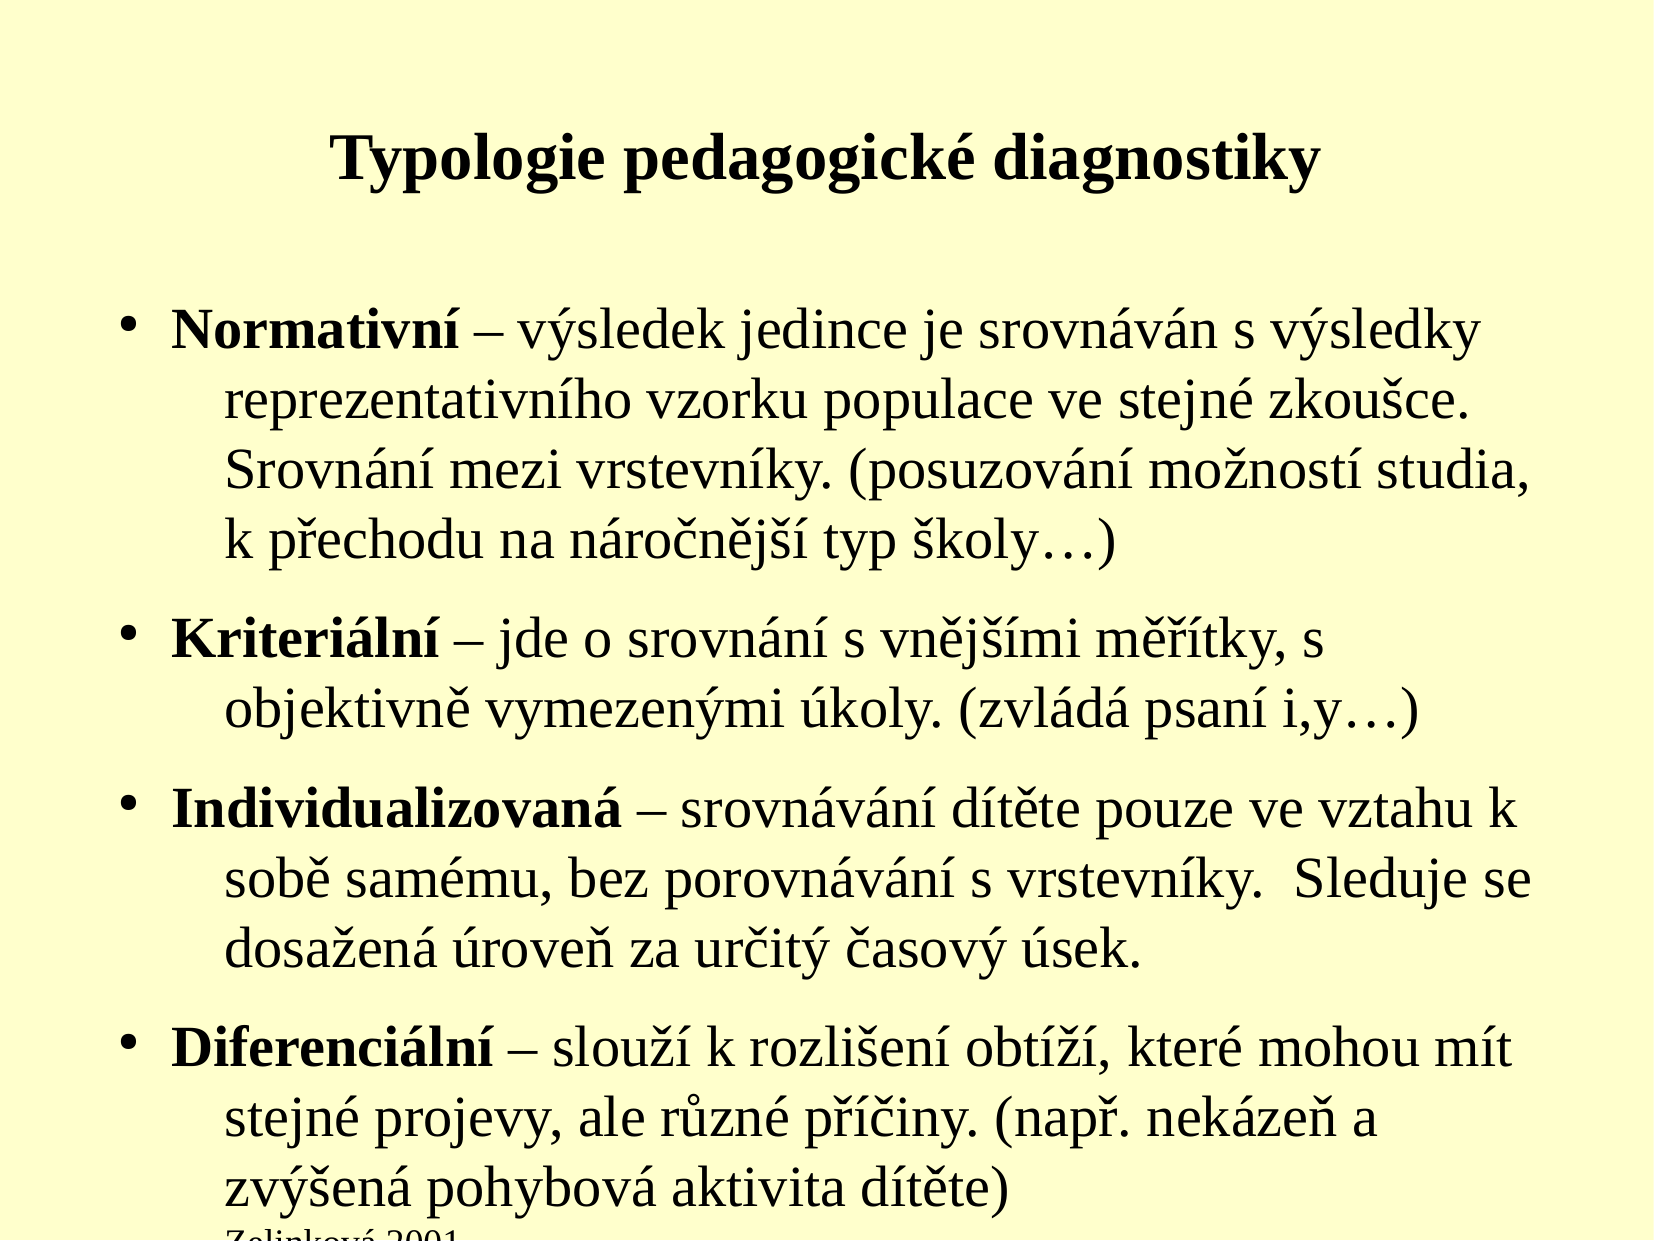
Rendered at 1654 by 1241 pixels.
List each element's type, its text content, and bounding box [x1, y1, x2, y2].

list Normativní – výsledek jedince je srovnáván s výsledky reprezentativního vzorku populace ve stejné zkoušce. Srovnání mezi vrstevníky. (posuzování možností studia, k přechodu na náročnější typ školy…) Kriteriální – jde o srovnání s vnějšími měřítky, s objektivně vymezenými úkoly. (zvládá psaní i,y…) Individualizovaná – srovnávání dítěte pouze ve vztahu k sobě samému, bez porovnávání s vrstevníky. Sleduje se dosažená úroveň za určitý časový úsek. Diferenciální – slouží k rozlišení obtíží, které mohou mít stejné projevy, ale různé příčiny. (např. nekázeň a zvýšená pohybová aktivita dítěte) Zelinková 2001 [82, 290, 1571, 1169]
title Typologie pedagogické diagnostiky [82, 49, 1571, 257]
